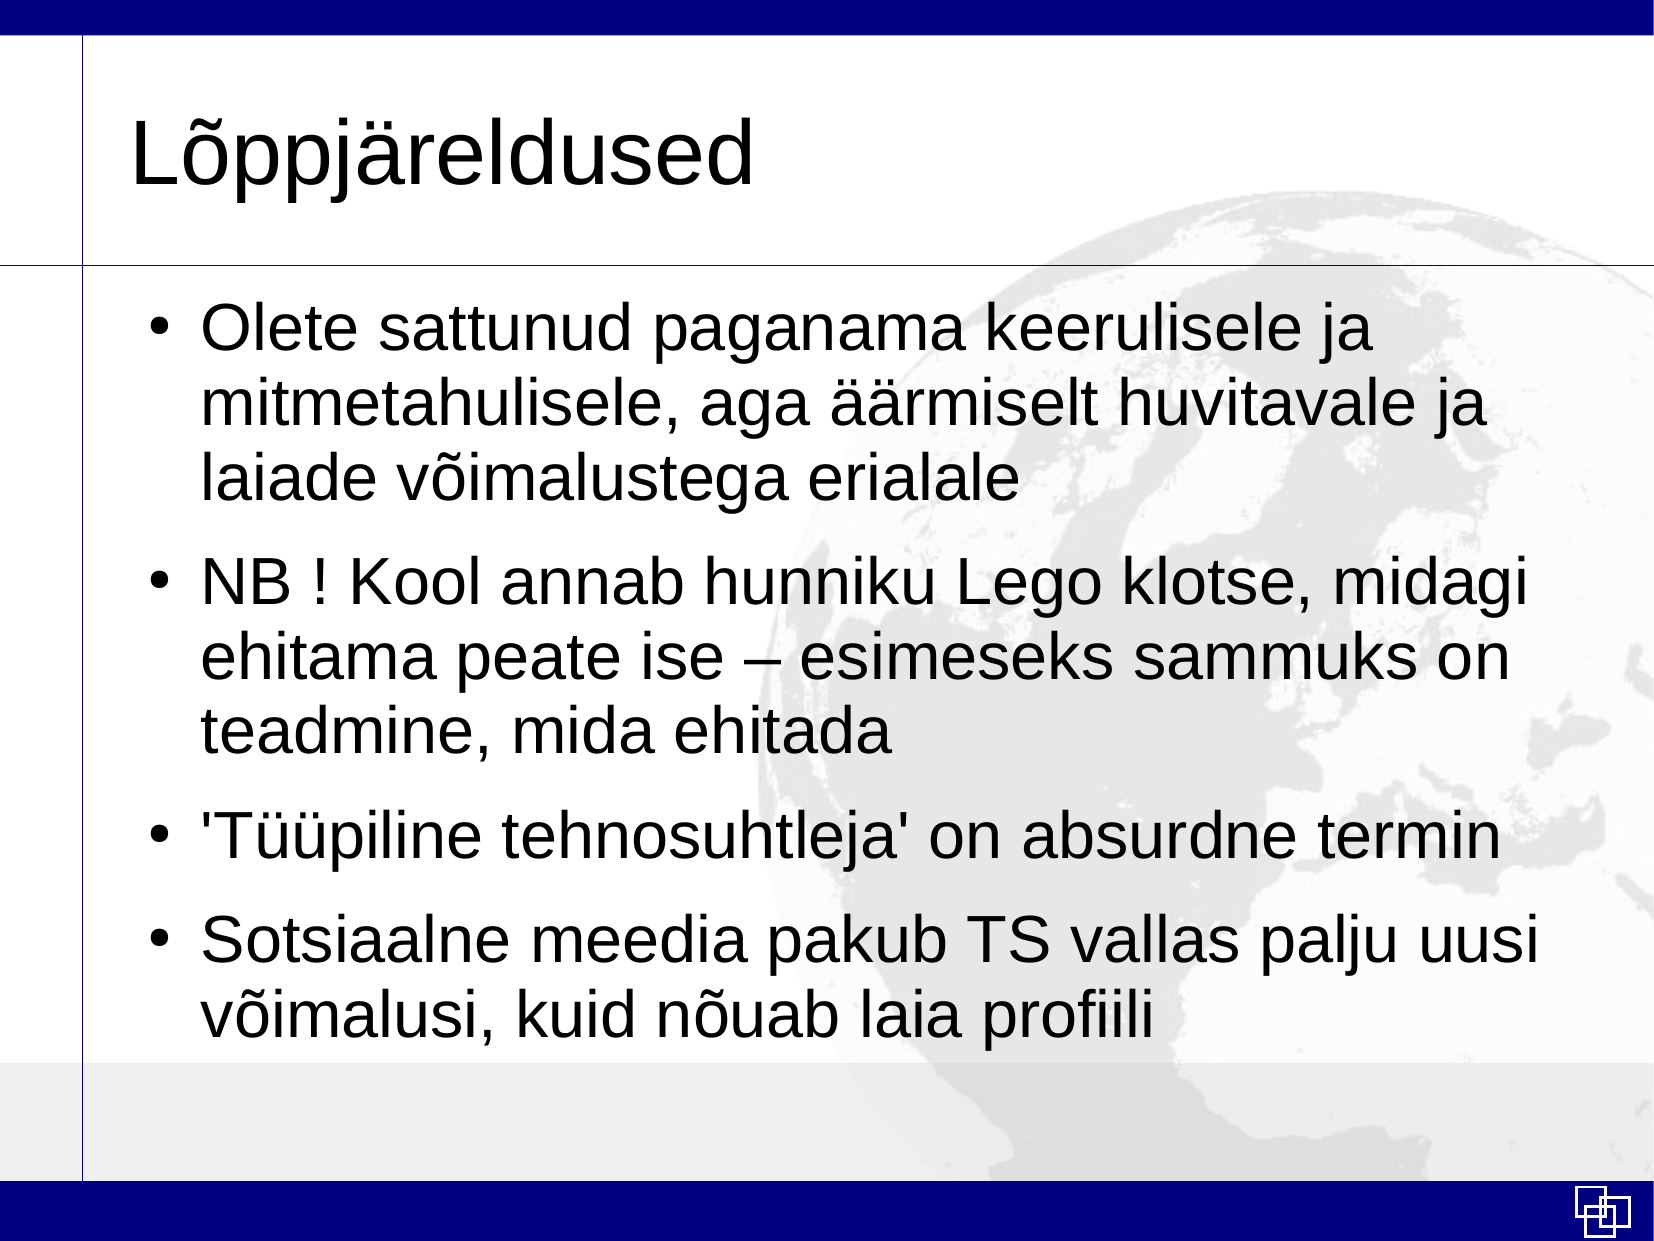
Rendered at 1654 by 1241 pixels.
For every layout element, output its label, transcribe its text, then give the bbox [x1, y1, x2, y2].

list Olete sattunud paganama keerulisele ja mitmetahulisele, aga äärmiselt huvitavale ja laiade võimalustega erialale NB ! Kool annab hunniku Lego klotse, midagi ehitama peate ise – esimeseks sammuks on teadmine, mida ehitada 'Tüüpiline tehnosuhtleja' on absurdne termin Sotsiaalne meedia pakub TS vallas palju uusi võimalusi, kuid nõuab laia profiili [129, 290, 1619, 1109]
title Lõppjäreldused [129, 49, 1619, 257]
